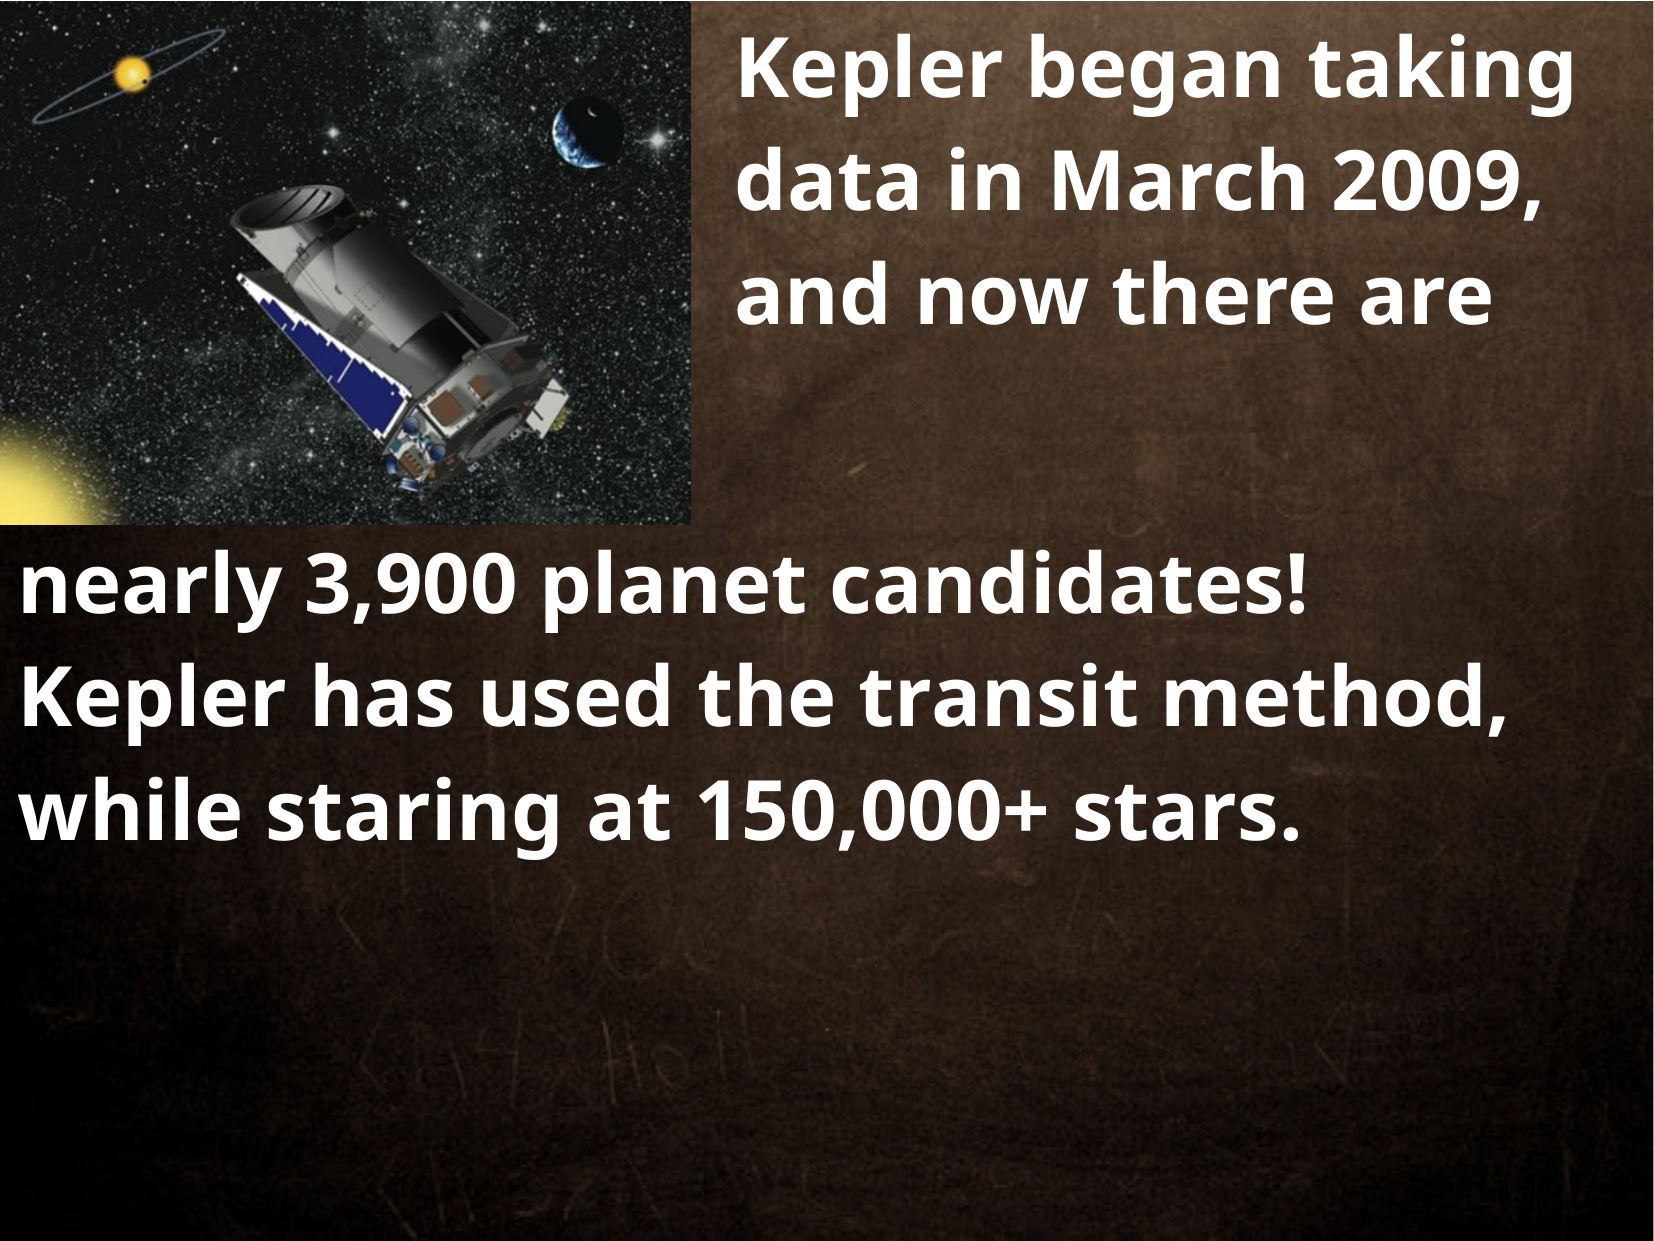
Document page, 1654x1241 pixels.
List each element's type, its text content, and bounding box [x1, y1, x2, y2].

text_box Kepler began taking data in March 2009, and now there are [720, 0, 1636, 516]
text_box nearly 3,900 planet candidates! Kepler has used the transit method, while staring at 150,000+ stars. [3, 516, 1642, 1078]
picture [0, 1, 1654, 1241]
